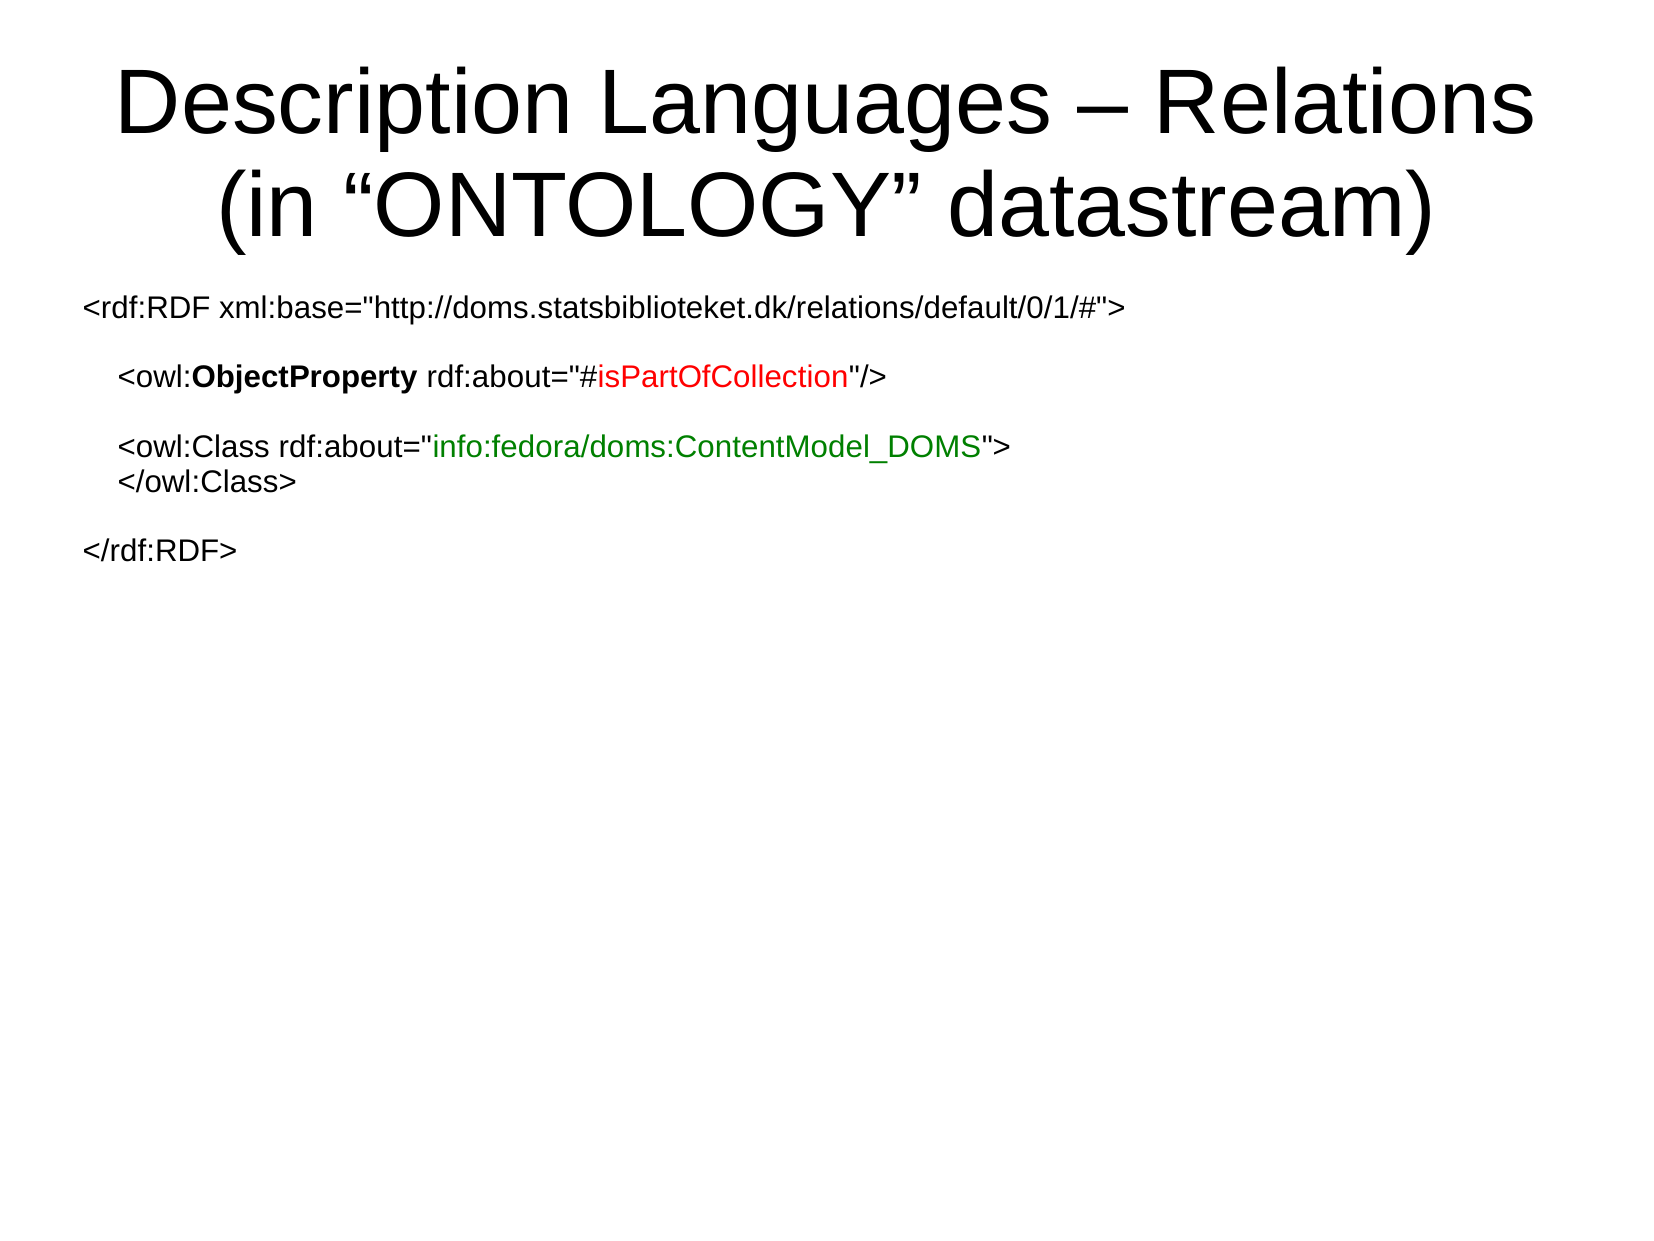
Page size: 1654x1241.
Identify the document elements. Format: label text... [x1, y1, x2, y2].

title Description Languages – Relations (in “ONTOLOGY” datastream) [82, 49, 1571, 257]
subtitle <rdf:RDF xml:base="http://doms.statsbiblioteket.dk/relations/default/0/1/#"> <owl:ObjectProperty rdf:about="#isPartOfCollection"/> <owl:Class rdf:about="info:fedora/doms:ContentModel_DOMS"> </owl:Class> </rdf:RDF> [82, 290, 1571, 1109]
